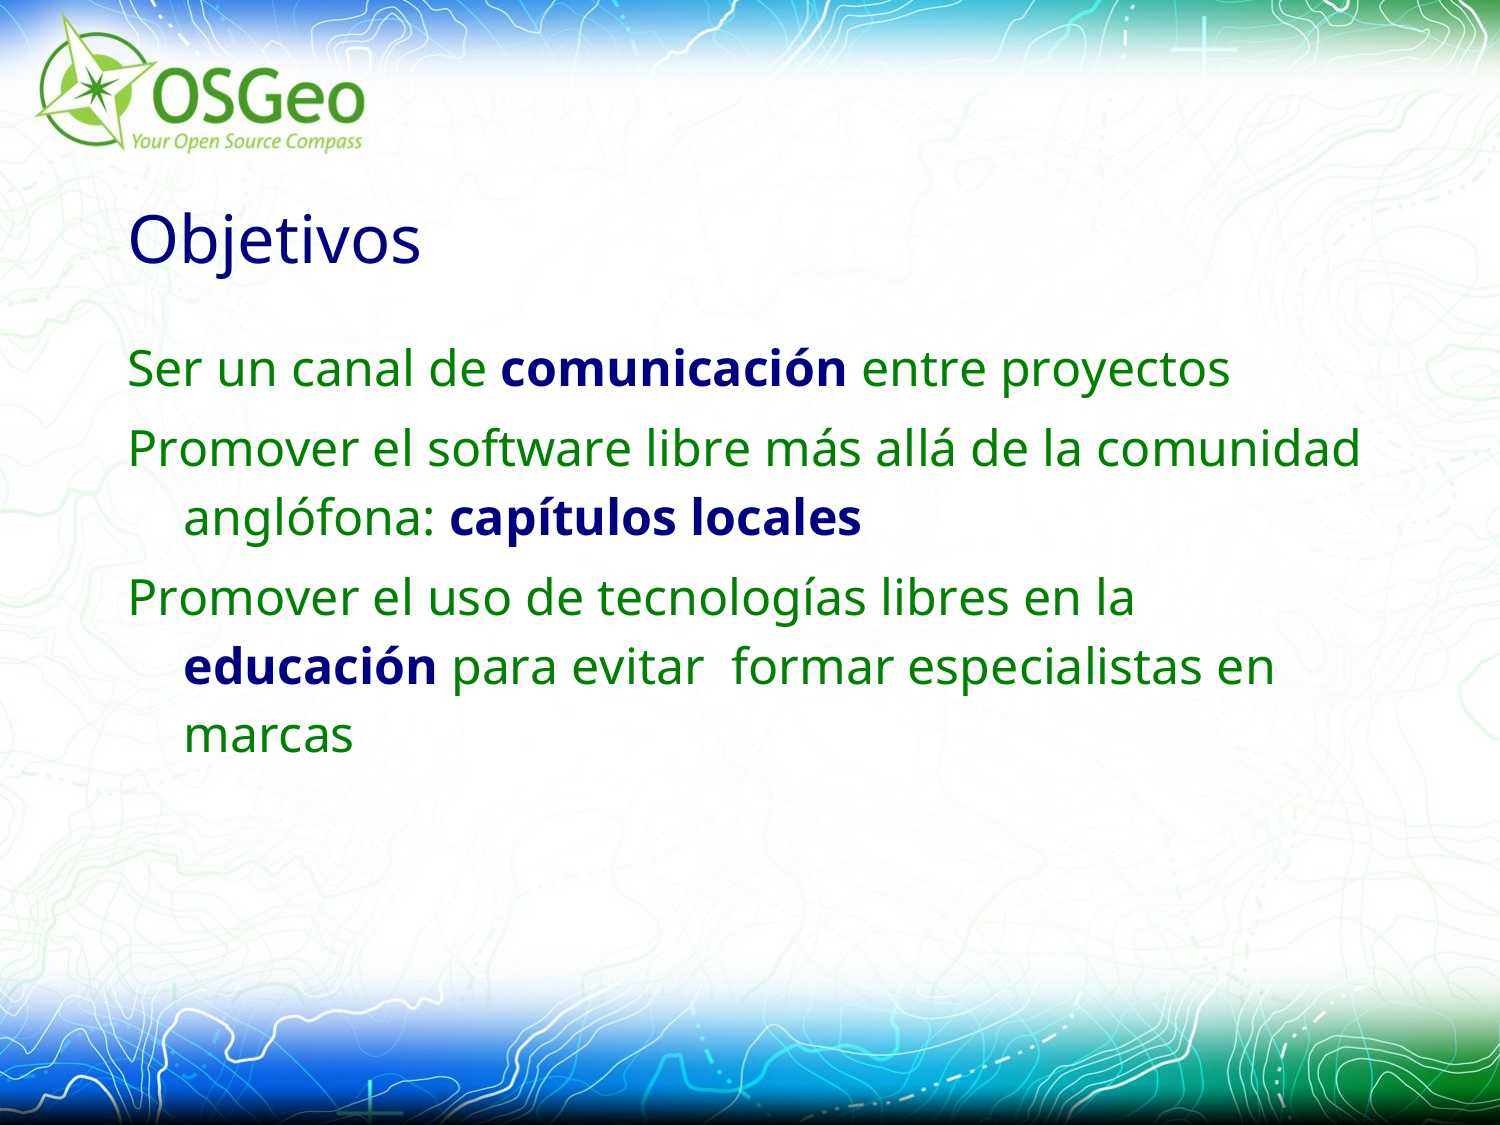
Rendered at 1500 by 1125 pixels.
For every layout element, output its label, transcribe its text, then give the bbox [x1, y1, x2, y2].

title Objetivos [112, 187, 1388, 288]
list Ser un canal de comunicación entre proyectos Promover el software libre más allá de la comunidad anglófona: capítulos locales Promover el uso de tecnologías libres en la educación para evitar formar especialistas en marcas [112, 324, 1388, 1068]
picture [0, 0, 1500, 1125]
